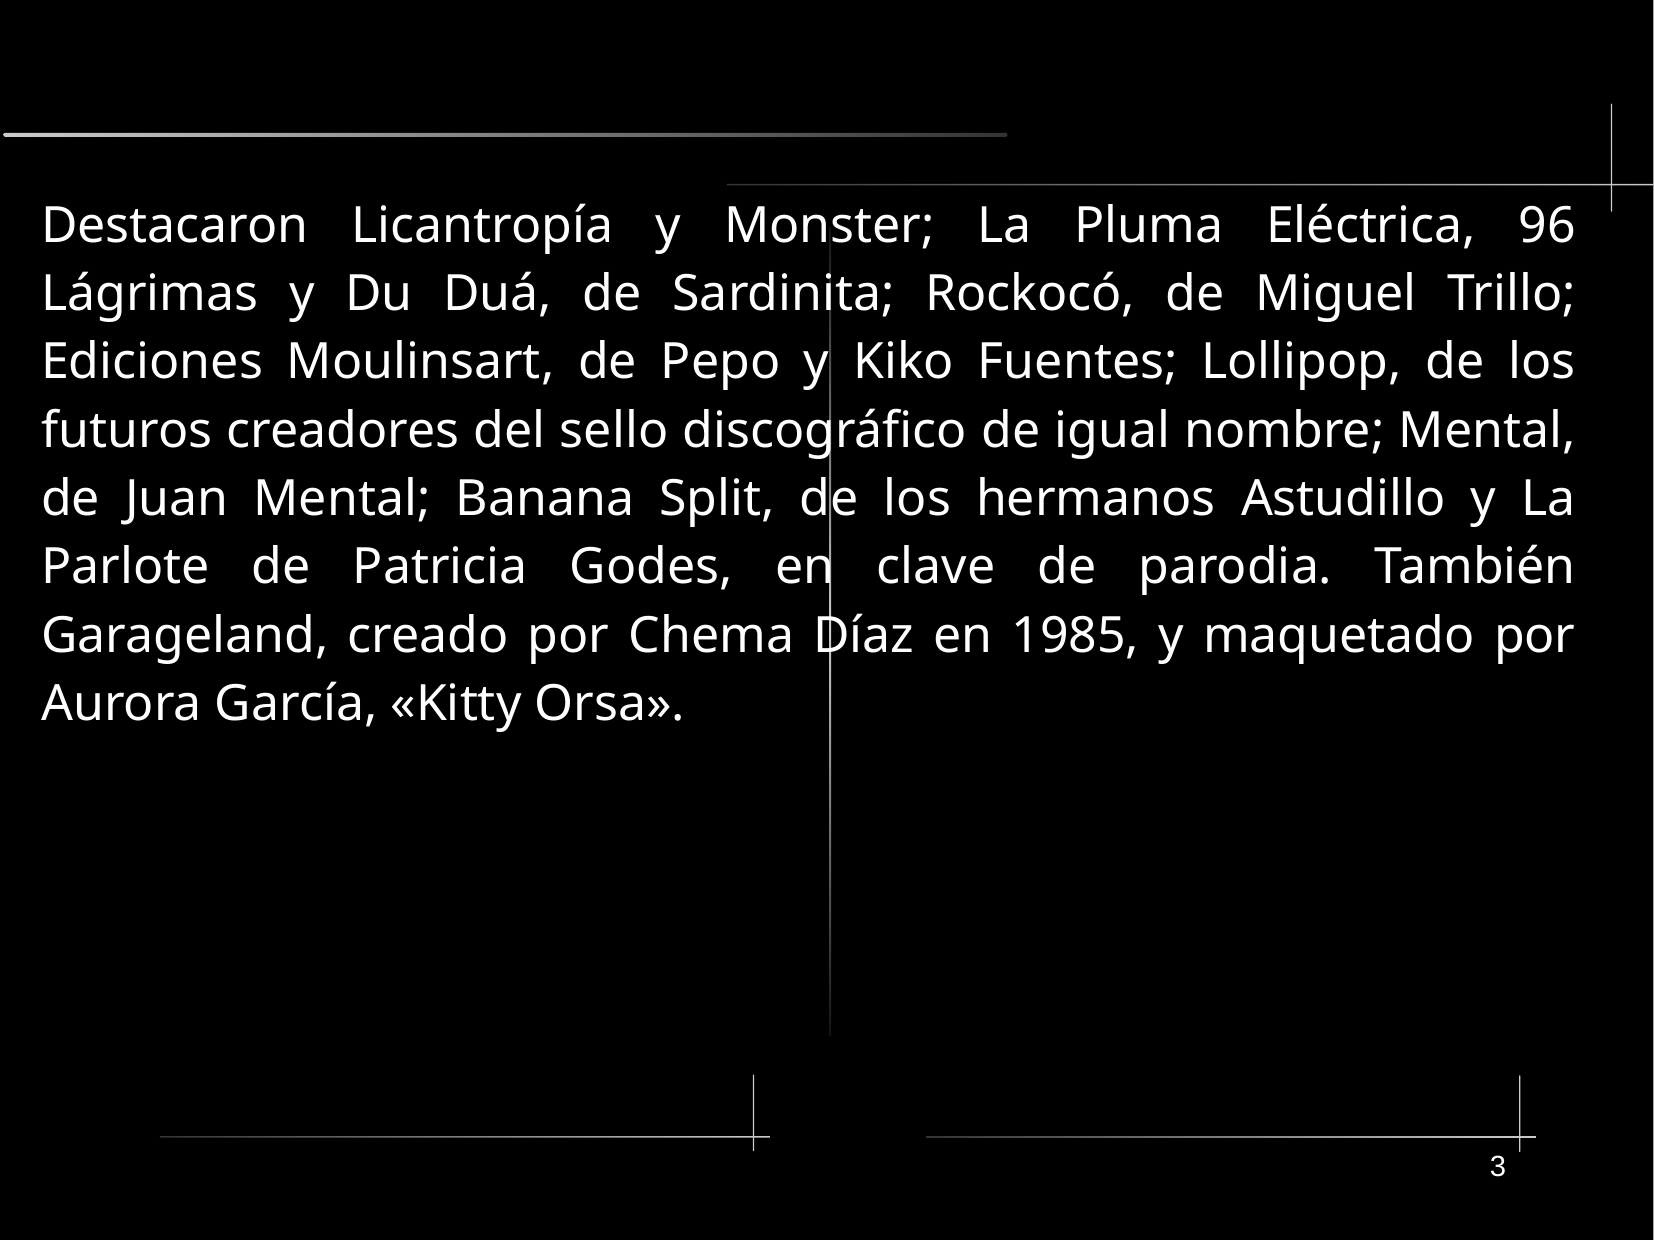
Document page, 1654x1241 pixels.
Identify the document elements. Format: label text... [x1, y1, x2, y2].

text_box Destacaron Licantropía y Monster; La Pluma Eléctrica, 96 Lágrimas y Du Duá, de Sardinita; Rockocó, de Miguel Trillo; Ediciones Moulinsart, de Pepo y Kiko Fuentes; Lollipop, de los futuros creadores del sello discográfico de igual nombre; Mental, de Juan Mental; Banana Split, de los hermanos Astudillo y La Parlote de Patricia Godes, en clave de parodia. También Garageland, creado por Chema Díaz en 1985, y maquetado por Aurora García, «Kitty Orsa». [26, 181, 1592, 645]
